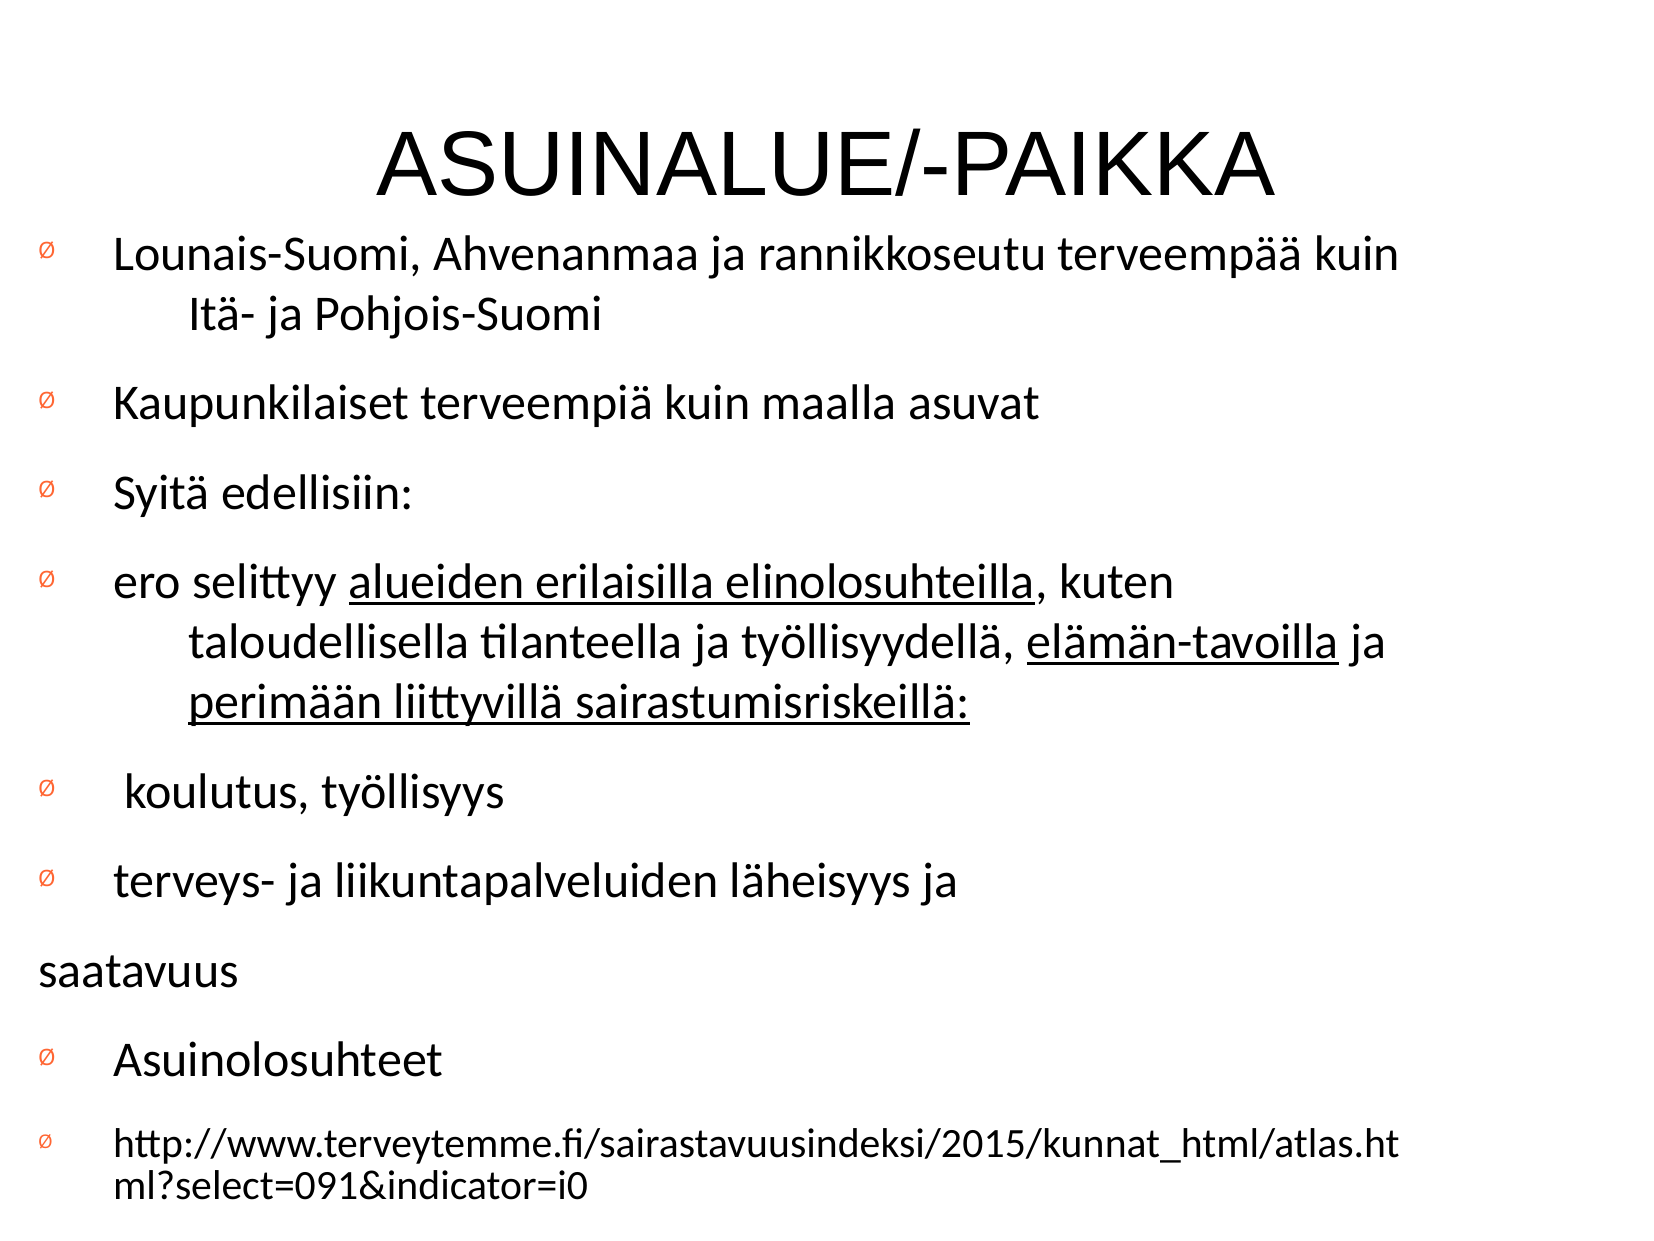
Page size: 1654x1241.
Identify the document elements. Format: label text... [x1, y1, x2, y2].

title ASUINALUE/-PAIKKA [82, 55, 1571, 263]
list Lounais-Suomi, Ahvenanmaa ja rannikkoseutu terveempää kuin Itä- ja Pohjois-Suomi Kaupunkilaiset terveempiä kuin maalla asuvat Syitä edellisiin: ero selittyy alueiden erilaisilla elinolosuhteilla, kuten taloudellisella tilanteella ja työllisyydellä, elämän-tavoilla ja perimään liittyvillä sairastumisriskeillä: koulutus, työllisyys terveys- ja liikuntapalveluiden läheisyys ja saatavuus Asuinolosuhteet http://www.terveytemme.fi/sairastavuusindeksi/2015/kunnat_html/atlas.html?select=091&indicator=i0 [38, 220, 1405, 1241]
